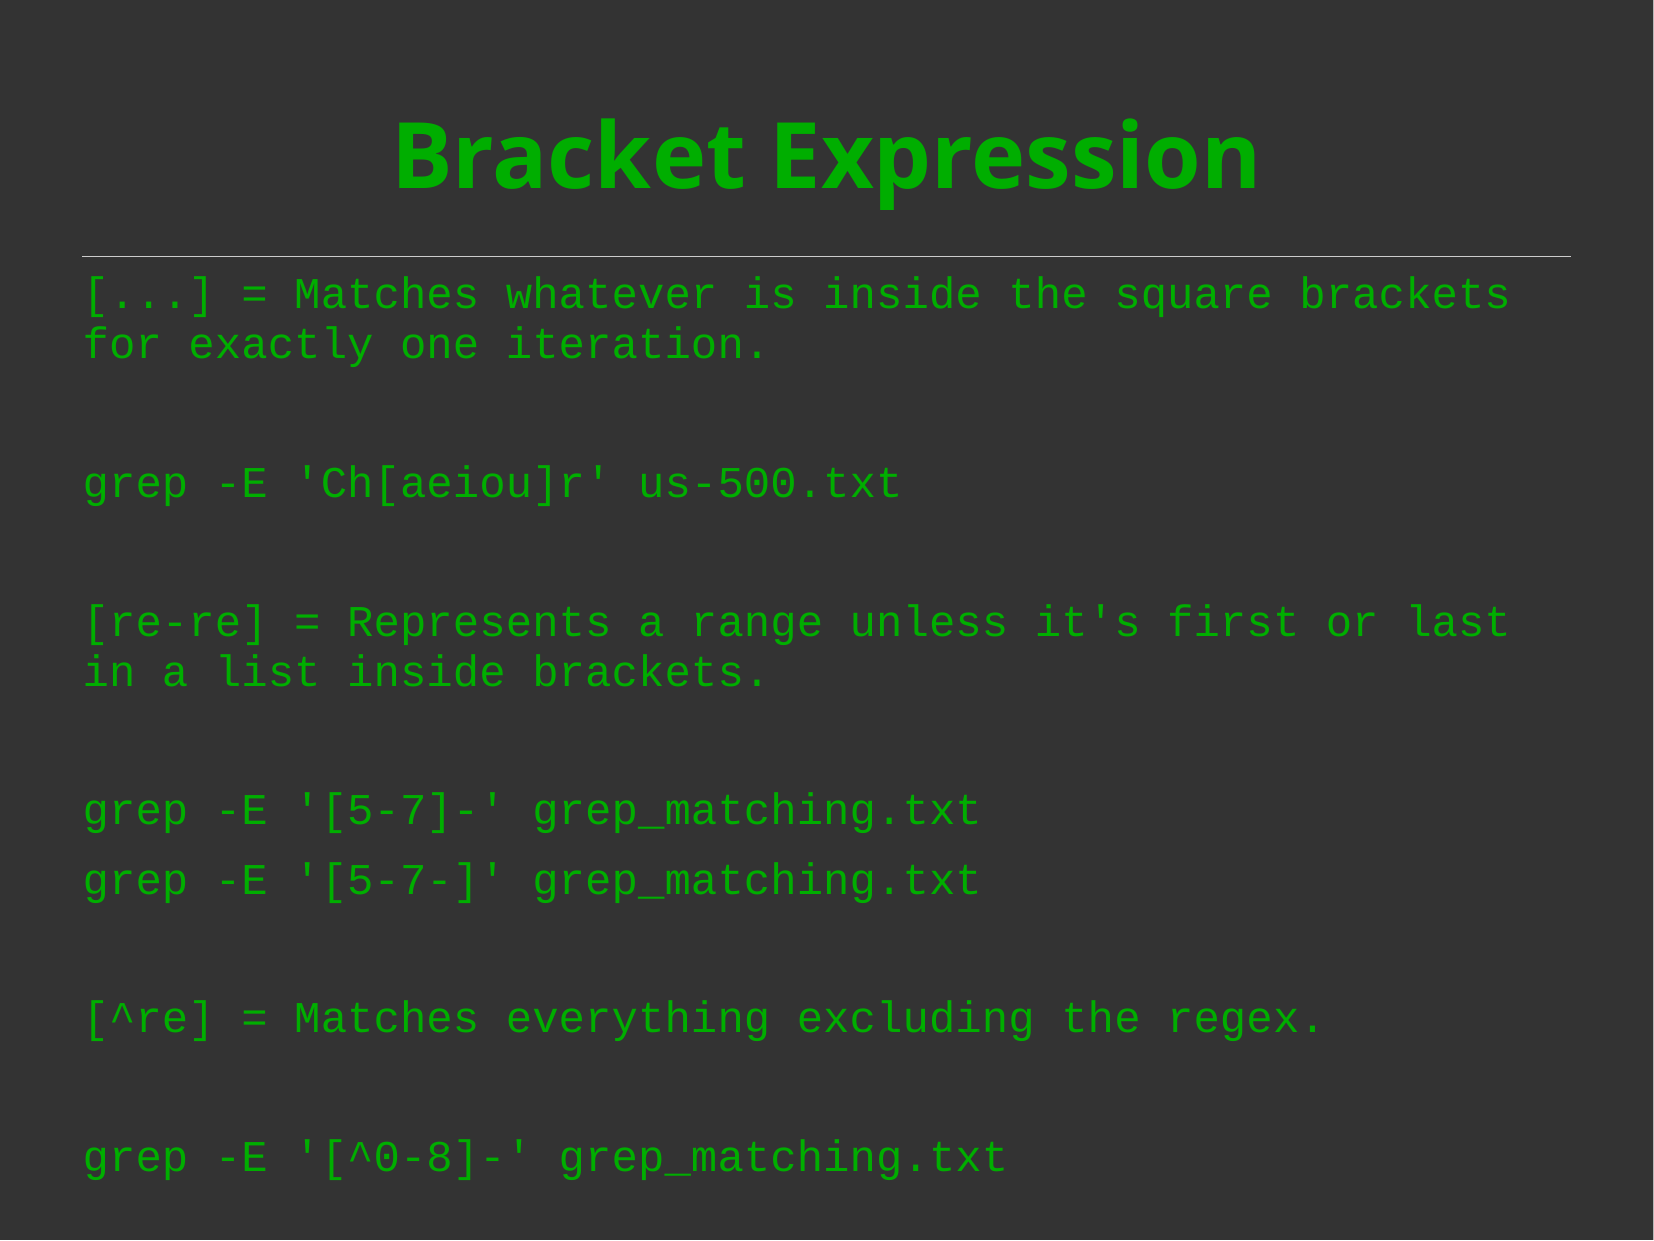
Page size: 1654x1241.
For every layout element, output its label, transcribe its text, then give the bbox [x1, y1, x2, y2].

list [...] = Matches whatever is inside the square brackets for exactly one iteration. grep -E 'Ch[aeiou]r' us-500.txt [re-re] = Represents a range unless it's first or last in a list inside brackets. grep -E '[5-7]-' grep_matching.txt grep -E '[5-7-]' grep_matching.txt [^re] = Matches everything excluding the regex. grep -E '[^0-8]-' grep_matching.txt [82, 271, 1571, 1193]
title Bracket Expression [82, 49, 1571, 257]
